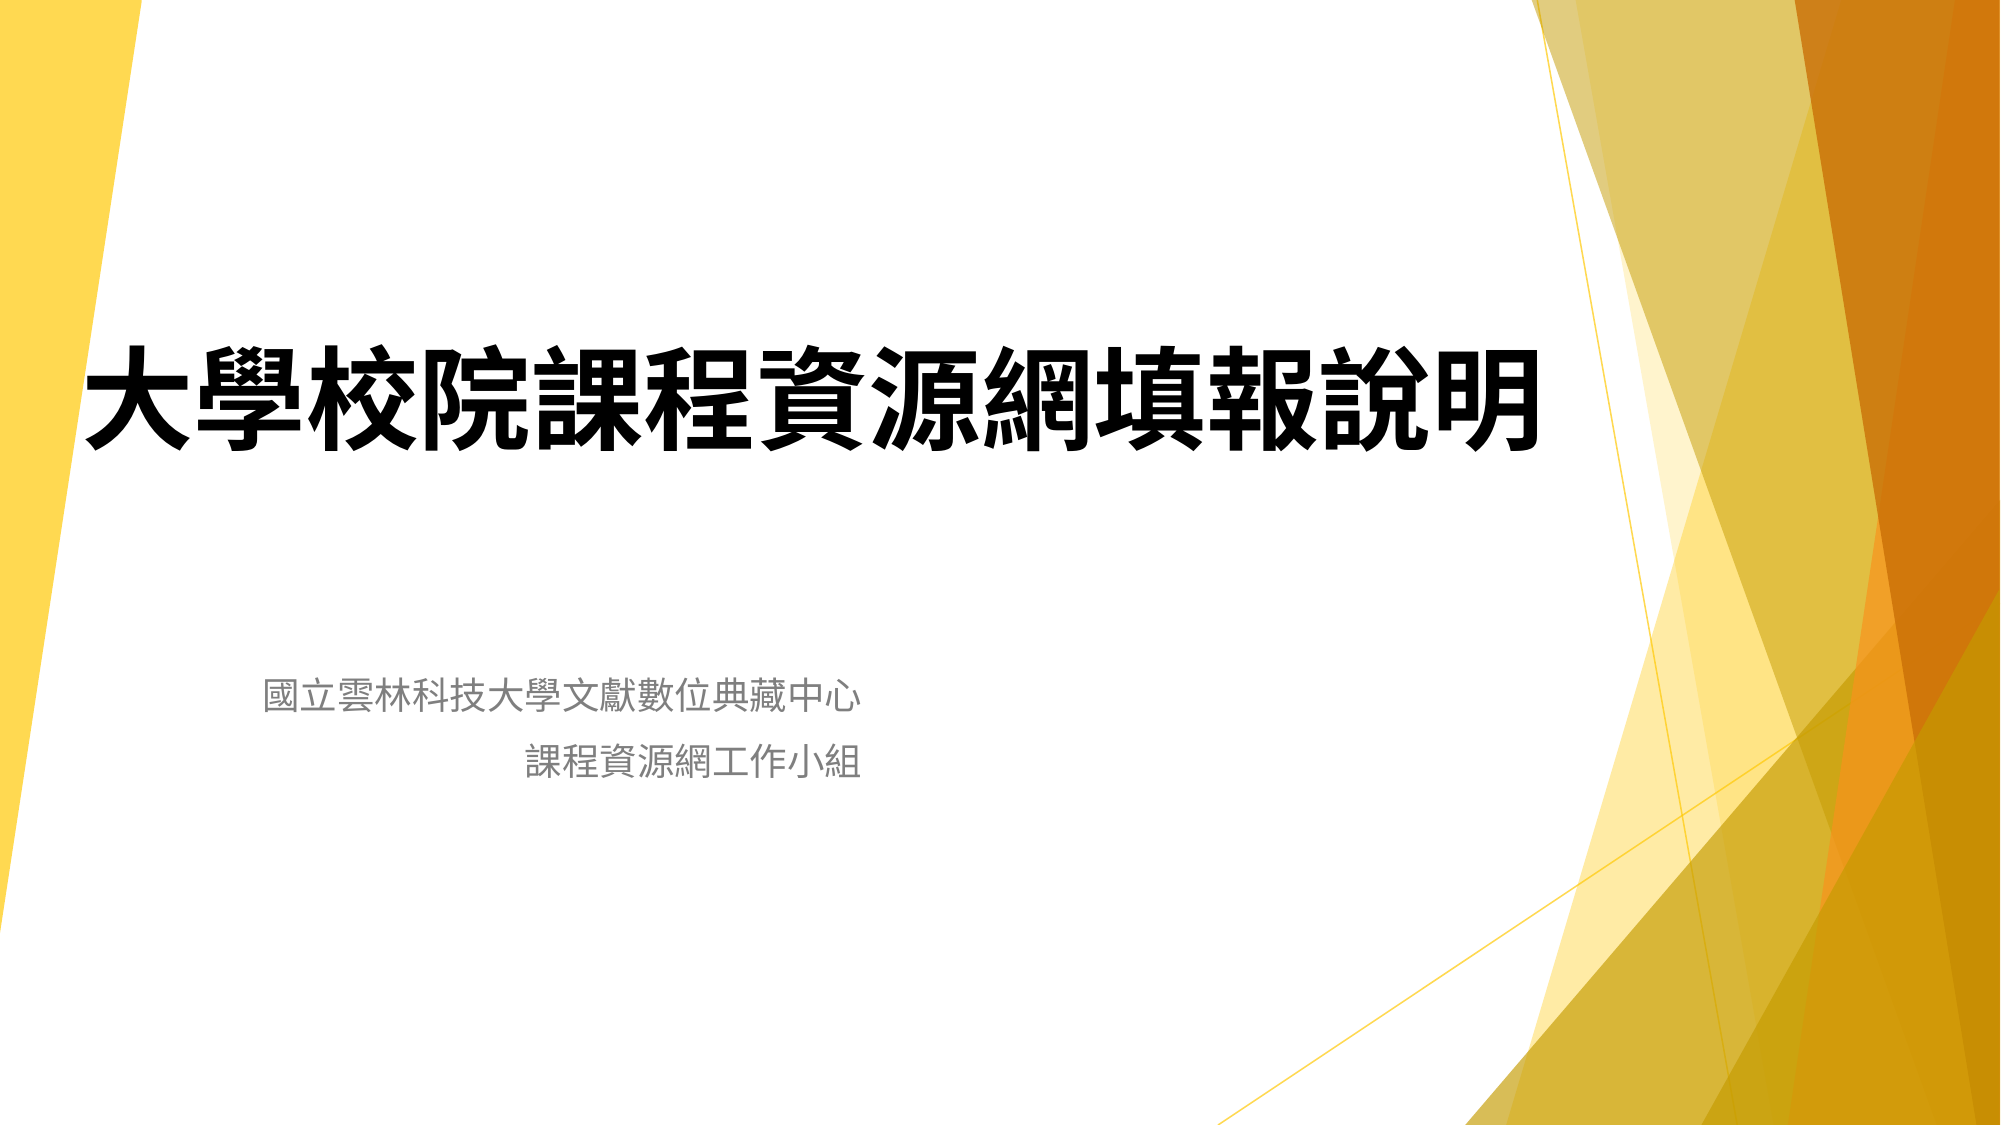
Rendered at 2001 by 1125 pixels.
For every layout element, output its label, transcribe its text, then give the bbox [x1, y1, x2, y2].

subtitle 國立雲林科技大學文獻數位典藏中心 課程資源網工作小組 [247, 664, 1522, 845]
title 大學校院課程資源網填報說明 [66, 201, 1586, 472]
